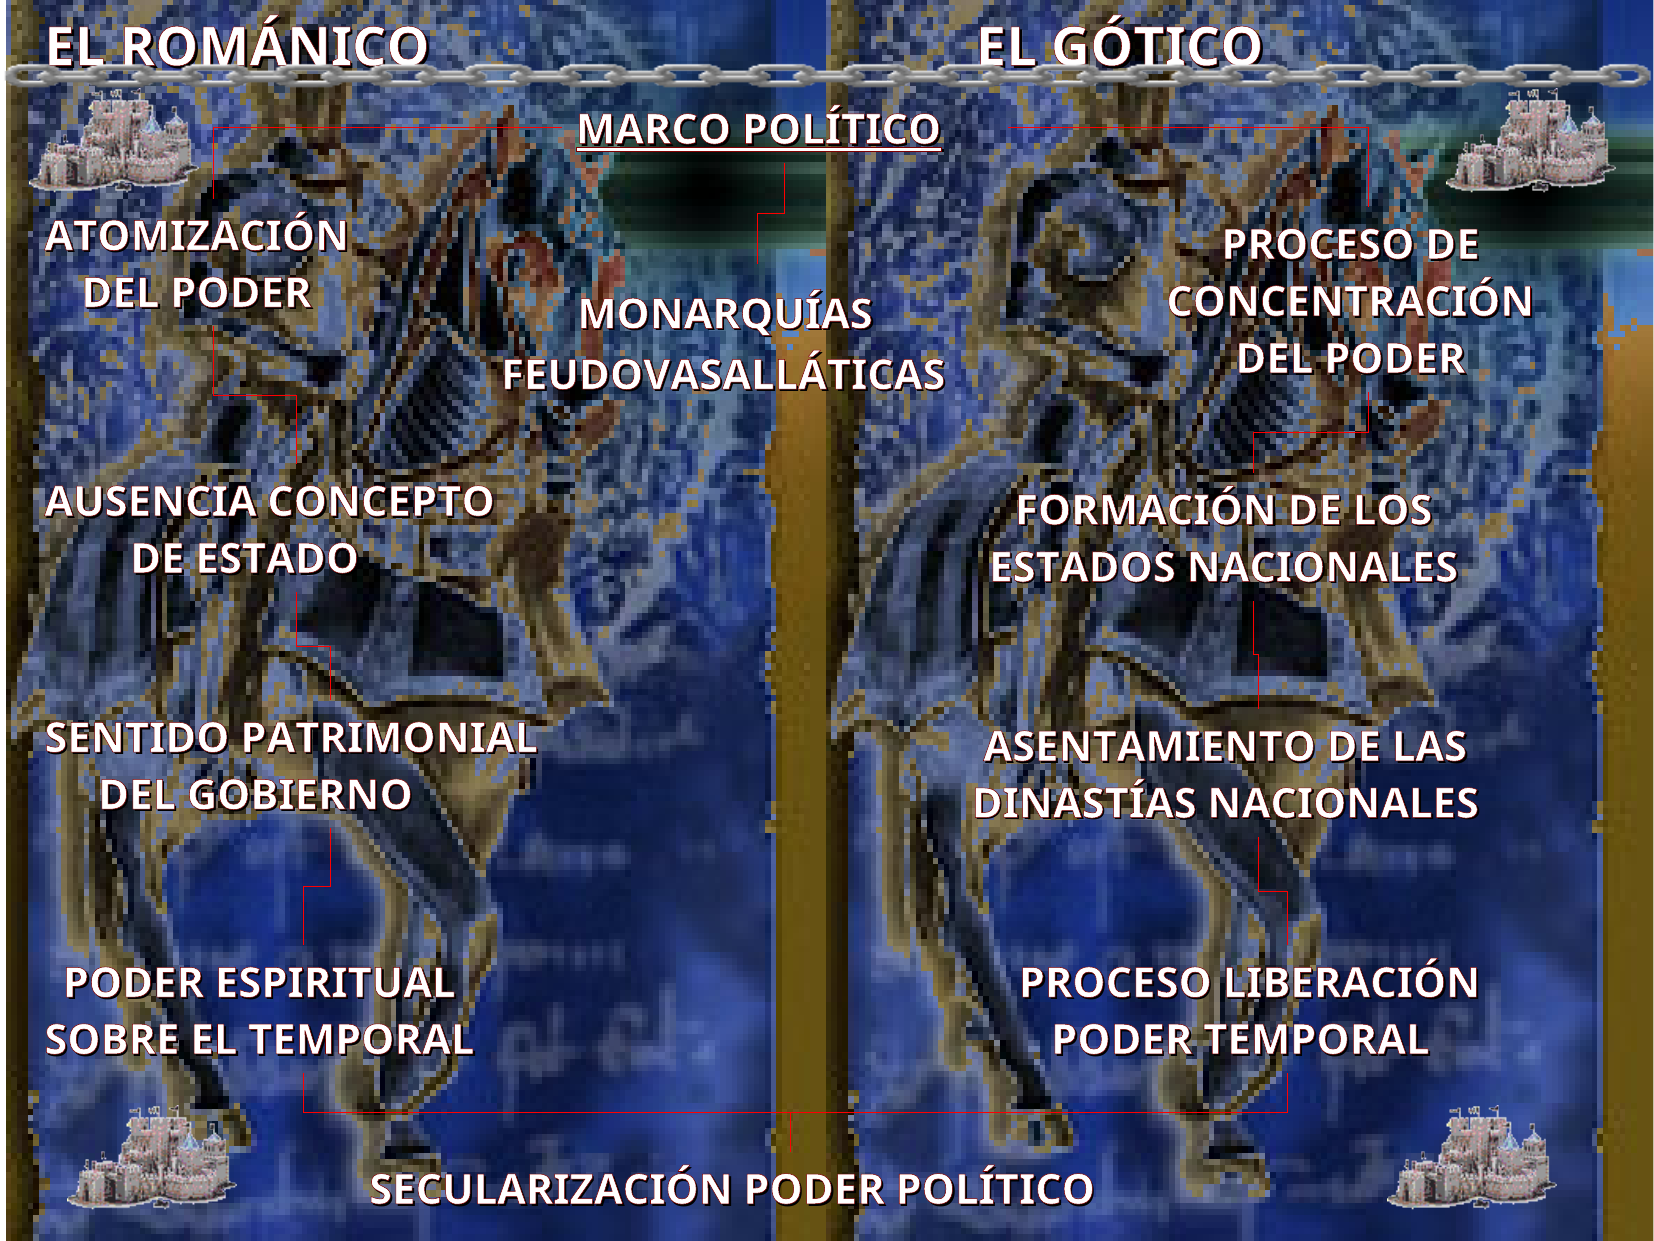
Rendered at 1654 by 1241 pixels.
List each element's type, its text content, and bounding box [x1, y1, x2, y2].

text_box SECULARIZACIÓN PODER POLÍTICO [354, 1151, 1227, 1216]
text_box ASENTAMIENTO DE LAS DINASTÍAS NACIONALES [956, 708, 1560, 822]
text_box PODER ESPIRITUAL SOBRE EL TEMPORAL [29, 944, 579, 1058]
text_box AUSENCIA CONCEPTO DE ESTADO [29, 463, 563, 577]
text_box MONARQUÍAS FEUDOVASALLÁTICAS [486, 263, 1030, 390]
text_box PROCESO LIBERACIÓN PODER TEMPORAL [1003, 944, 1571, 1058]
text_box FORMACIÓN DE LOS ESTADOS NACIONALES [974, 472, 1534, 585]
text_box EL ROMÁNICO EL GÓTICO [29, 0, 1517, 58]
text_box MARCO POLÍTICO [561, 94, 1009, 156]
text_box SENTIDO PATRIMONIAL DEL GOBIERNO [29, 699, 631, 813]
picture [0, 0, 1654, 1241]
text_box ATOMIZACIÓN DEL PODER [29, 198, 397, 311]
text_box PROCESO DE CONCENTRACIÓN DEL PODER [1151, 206, 1586, 368]
